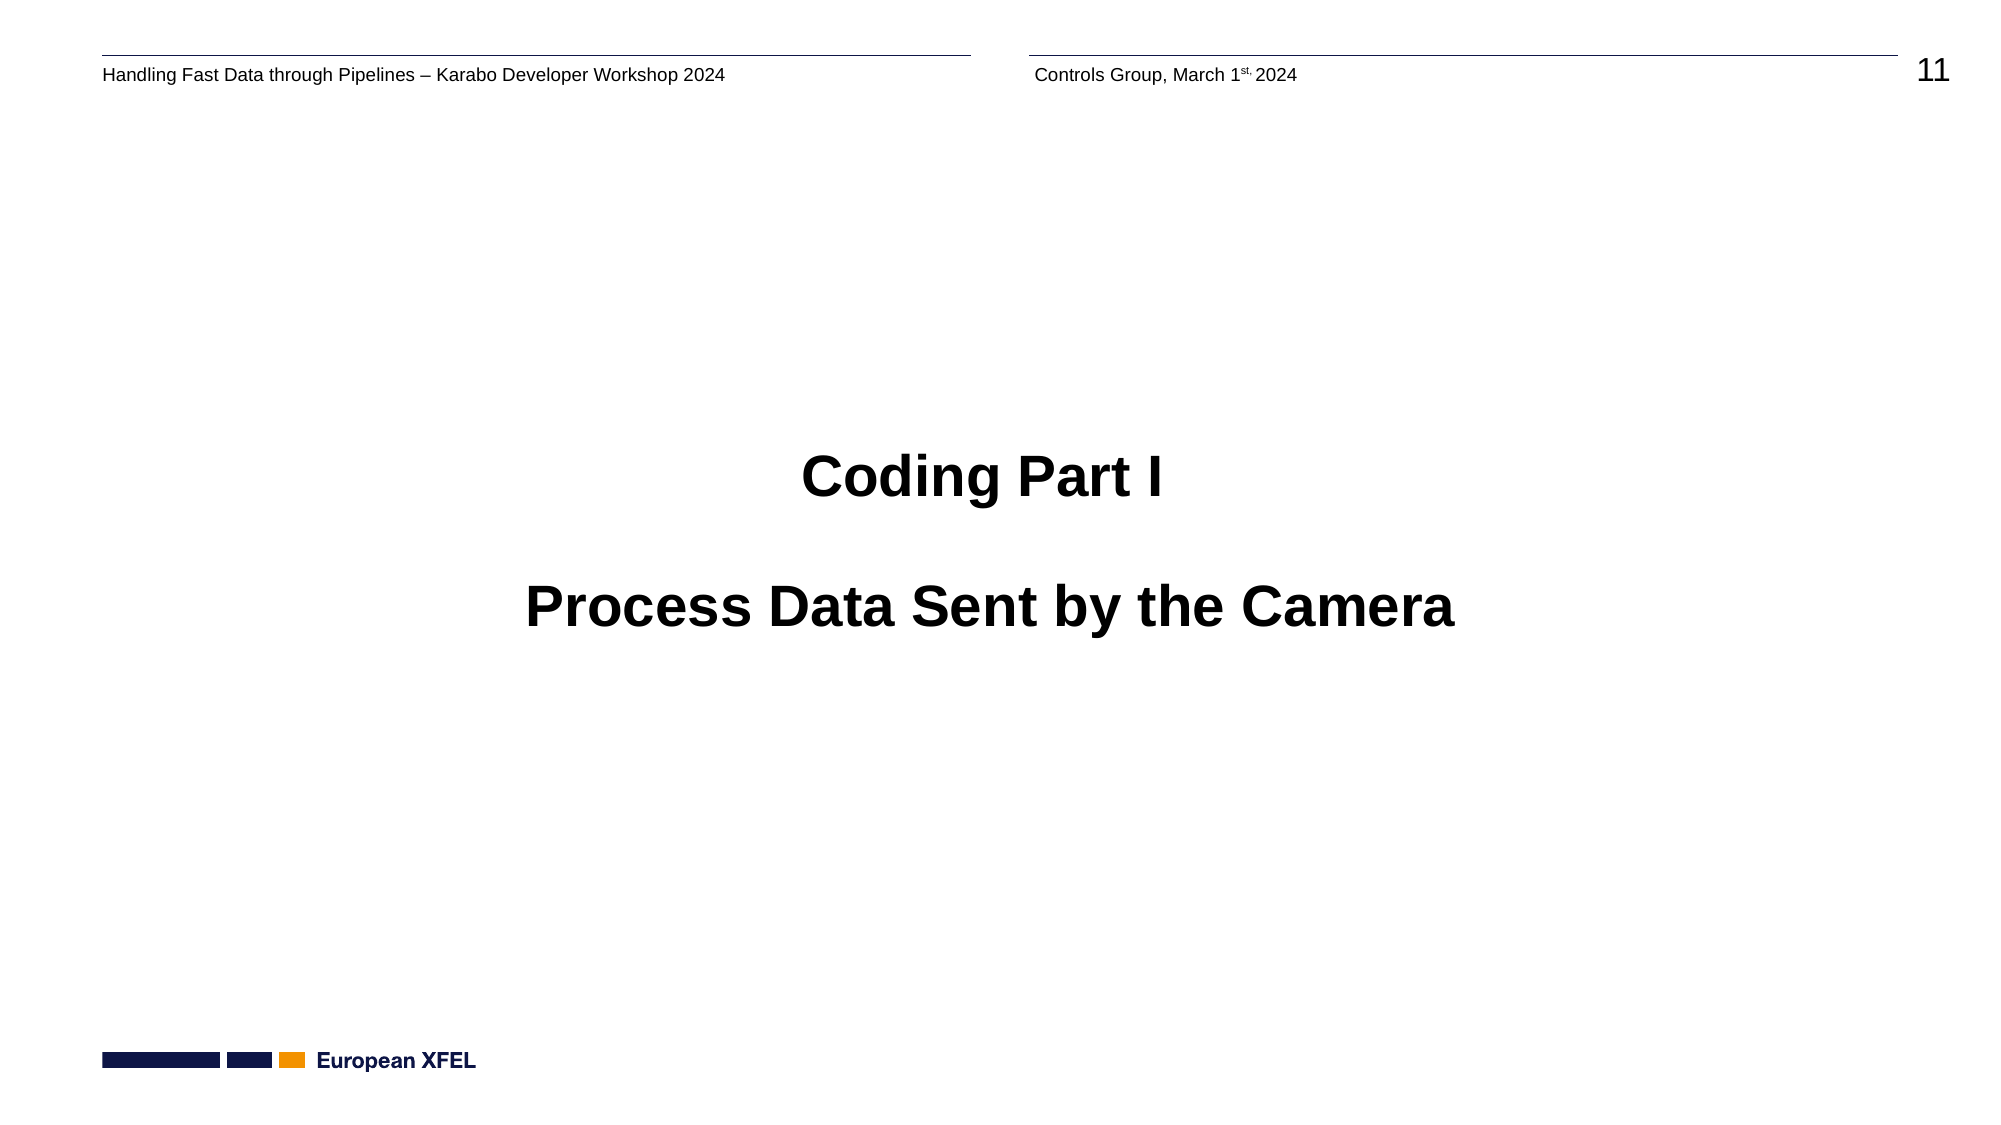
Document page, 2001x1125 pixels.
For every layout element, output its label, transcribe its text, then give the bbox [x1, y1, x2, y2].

title Coding Part I Process Data Sent by the Camera [290, 443, 1691, 639]
